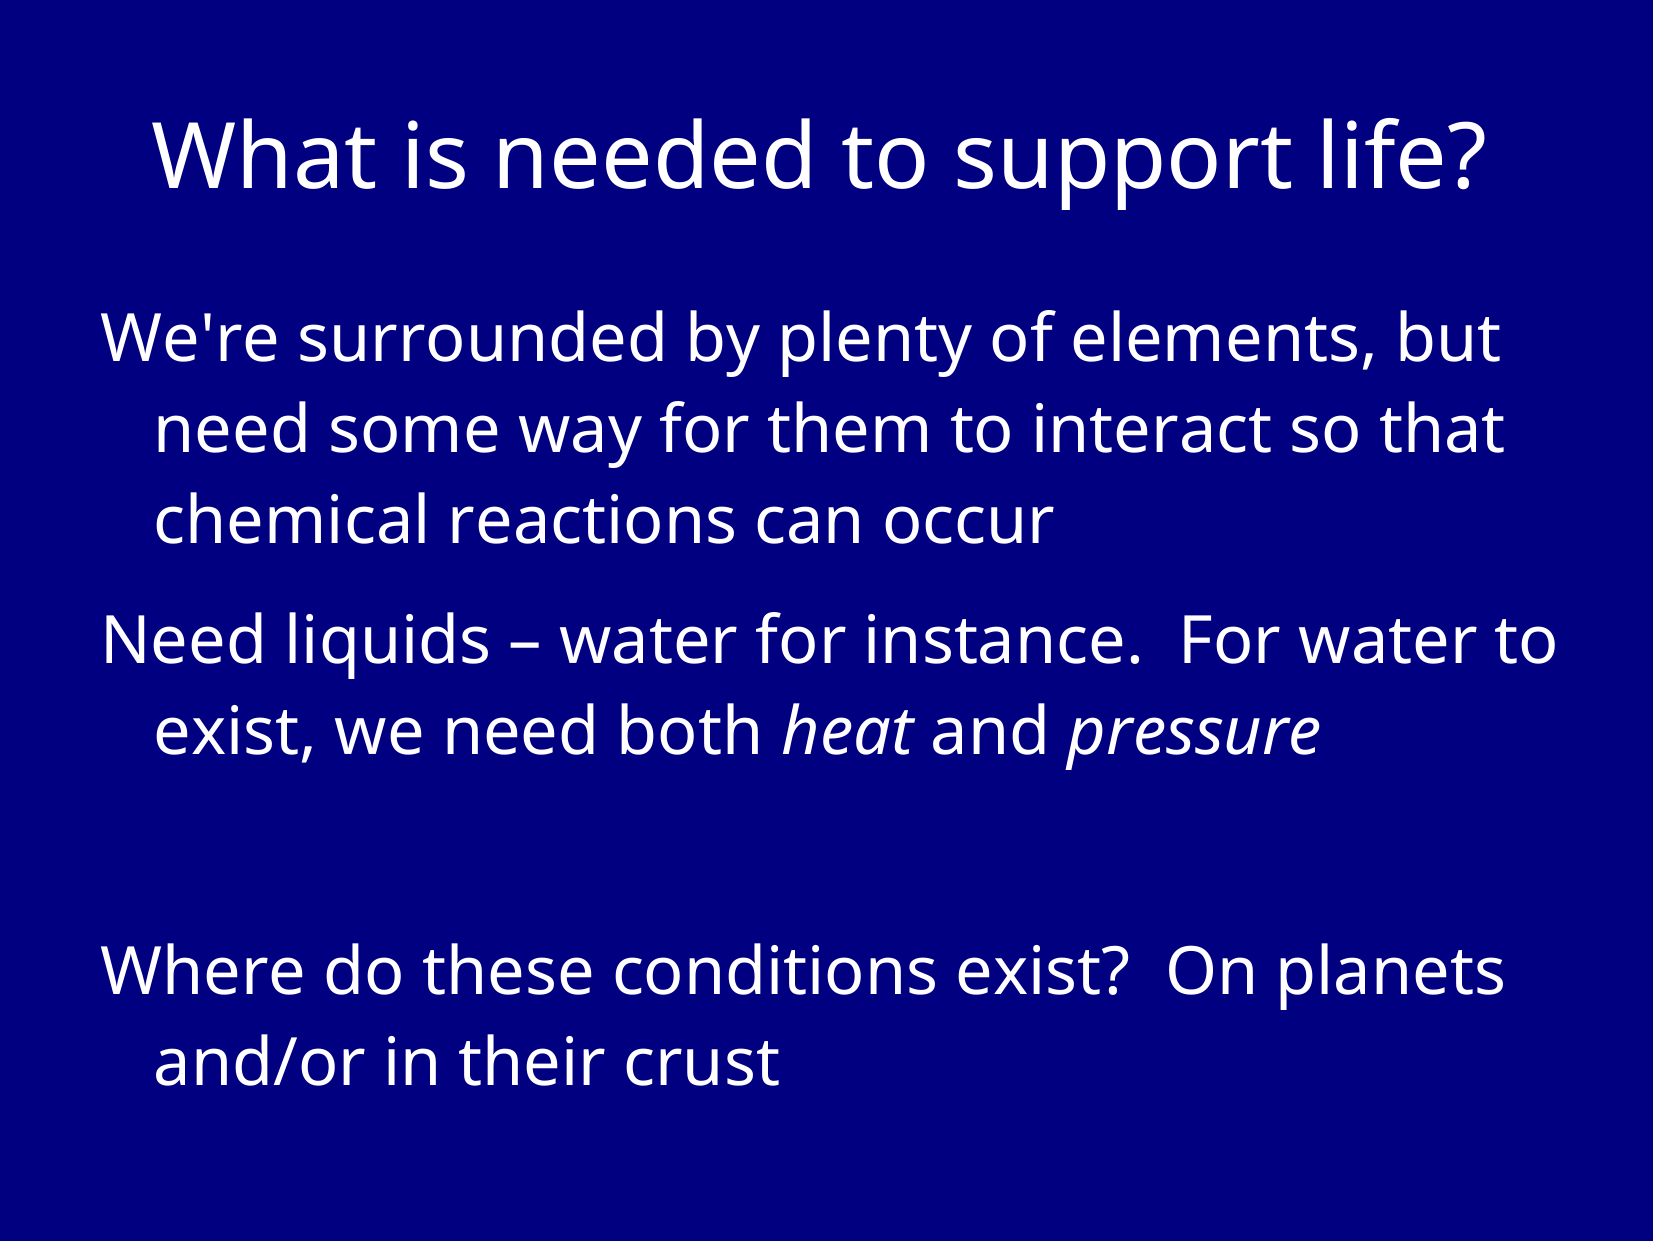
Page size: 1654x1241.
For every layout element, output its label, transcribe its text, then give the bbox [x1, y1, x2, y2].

list We're surrounded by plenty of elements, but need some way for them to interact so that chemical reactions can occur Need liquids – water for instance. For water to exist, we need both heat and pressure Where do these conditions exist? On planets and/or in their crust [82, 290, 1571, 1109]
title What is needed to support life? [82, 49, 1571, 257]
